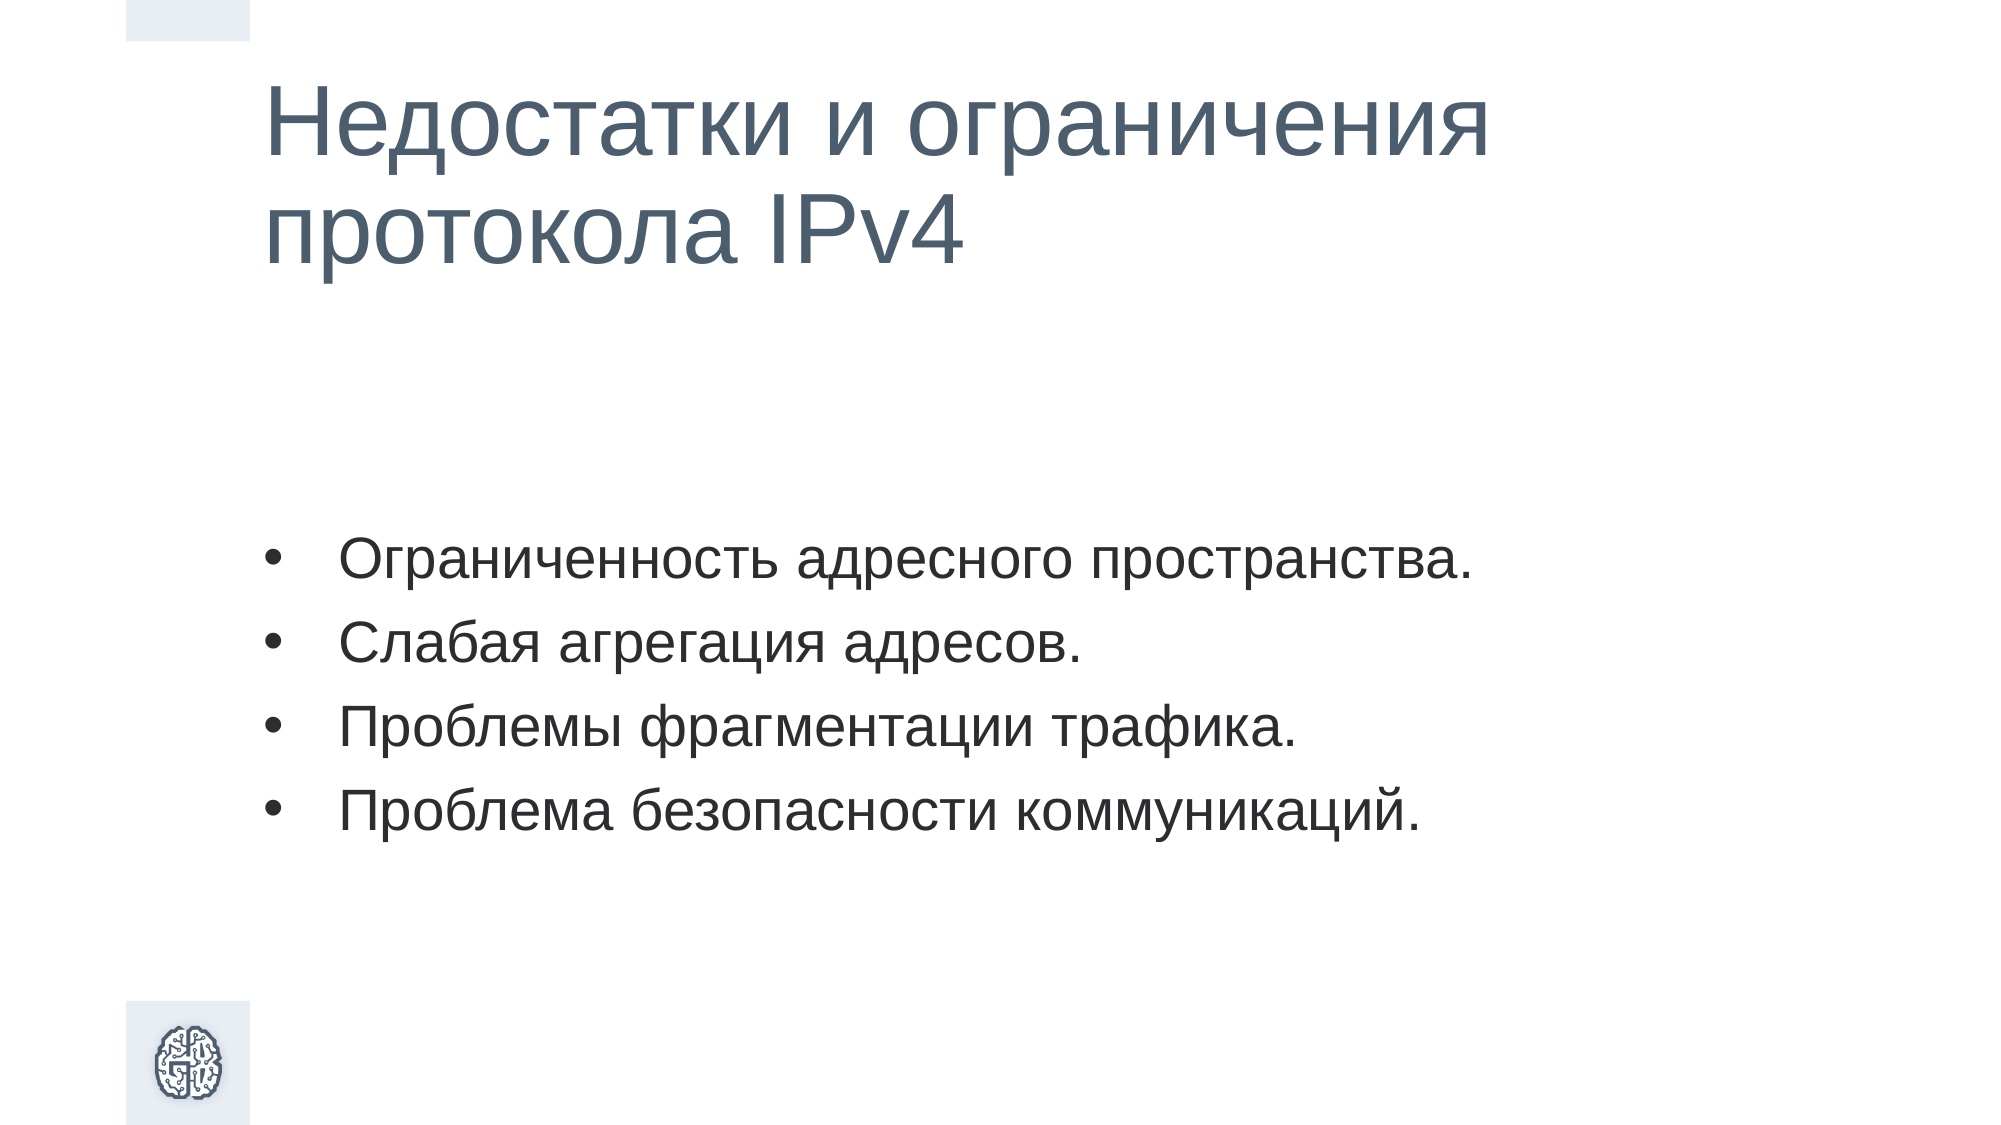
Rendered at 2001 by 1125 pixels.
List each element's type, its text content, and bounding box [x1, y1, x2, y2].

list Ограниченность адресного пространства. Слабая агрегация адресов. Проблемы фрагментации трафика. Проблема безопасности коммуникаций. [248, 431, 1752, 941]
title Недостатки и ограничения протокола IPv4 [248, 53, 1752, 302]
picture [144, 1016, 232, 1110]
